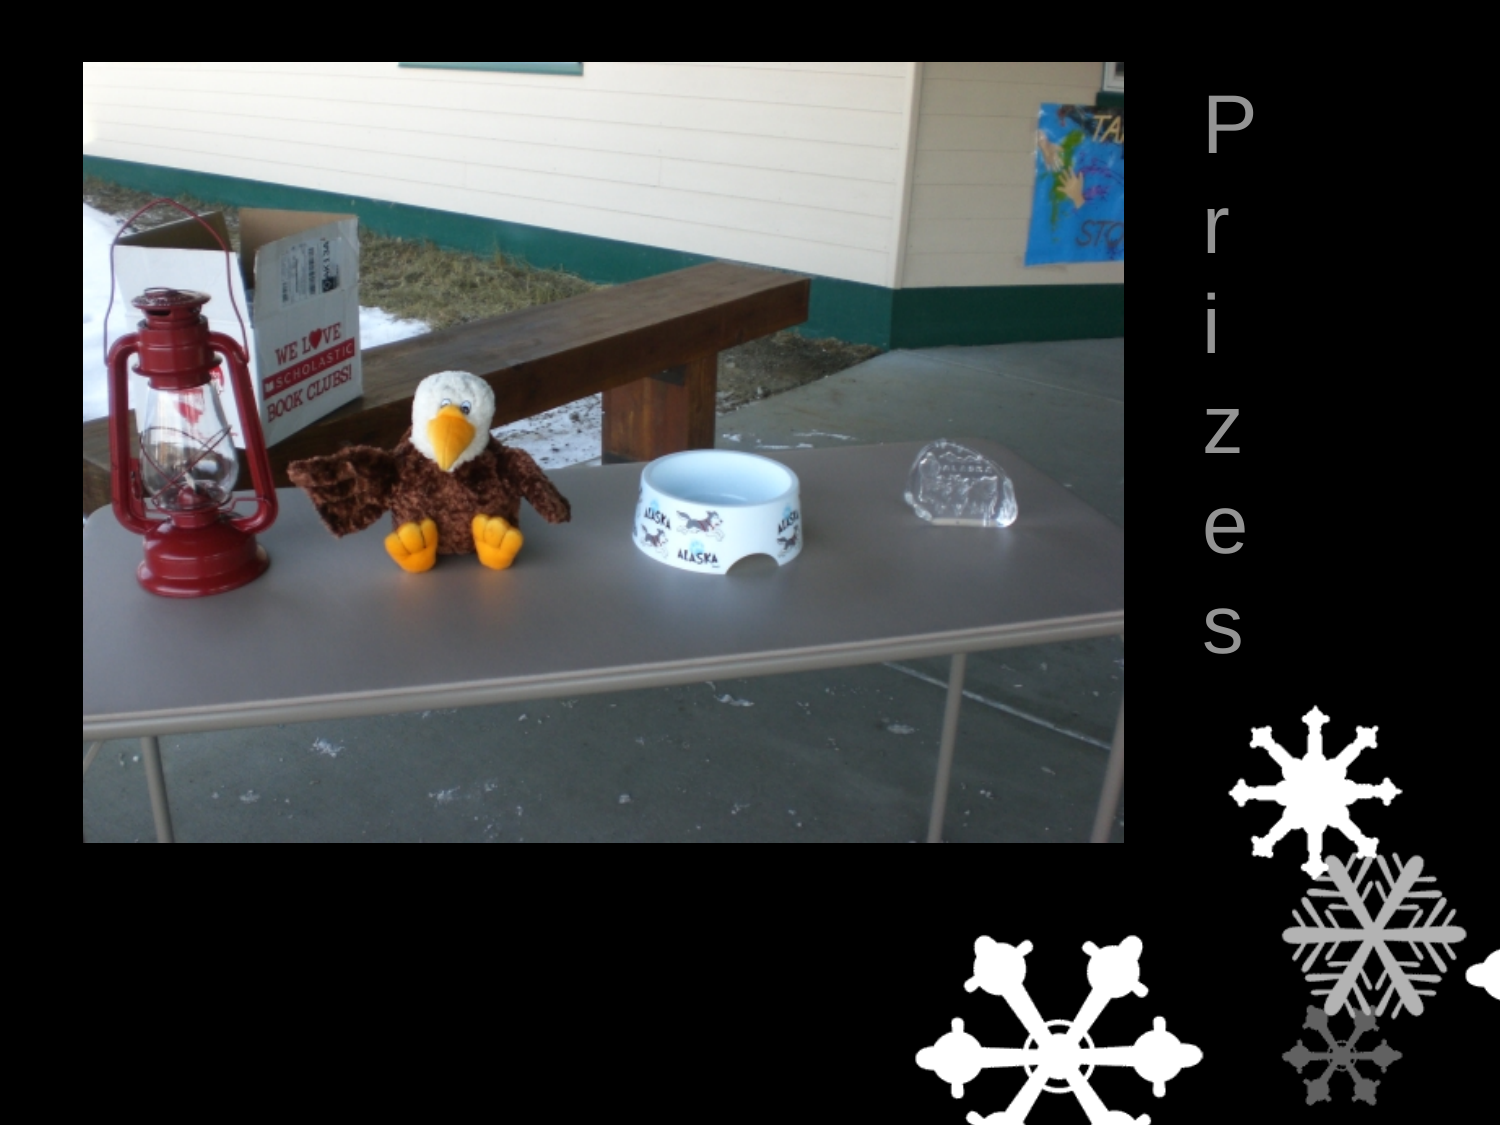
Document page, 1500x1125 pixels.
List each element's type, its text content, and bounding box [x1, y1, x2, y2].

picture [83, 62, 1124, 843]
text_box Prizes [1187, 62, 1236, 684]
